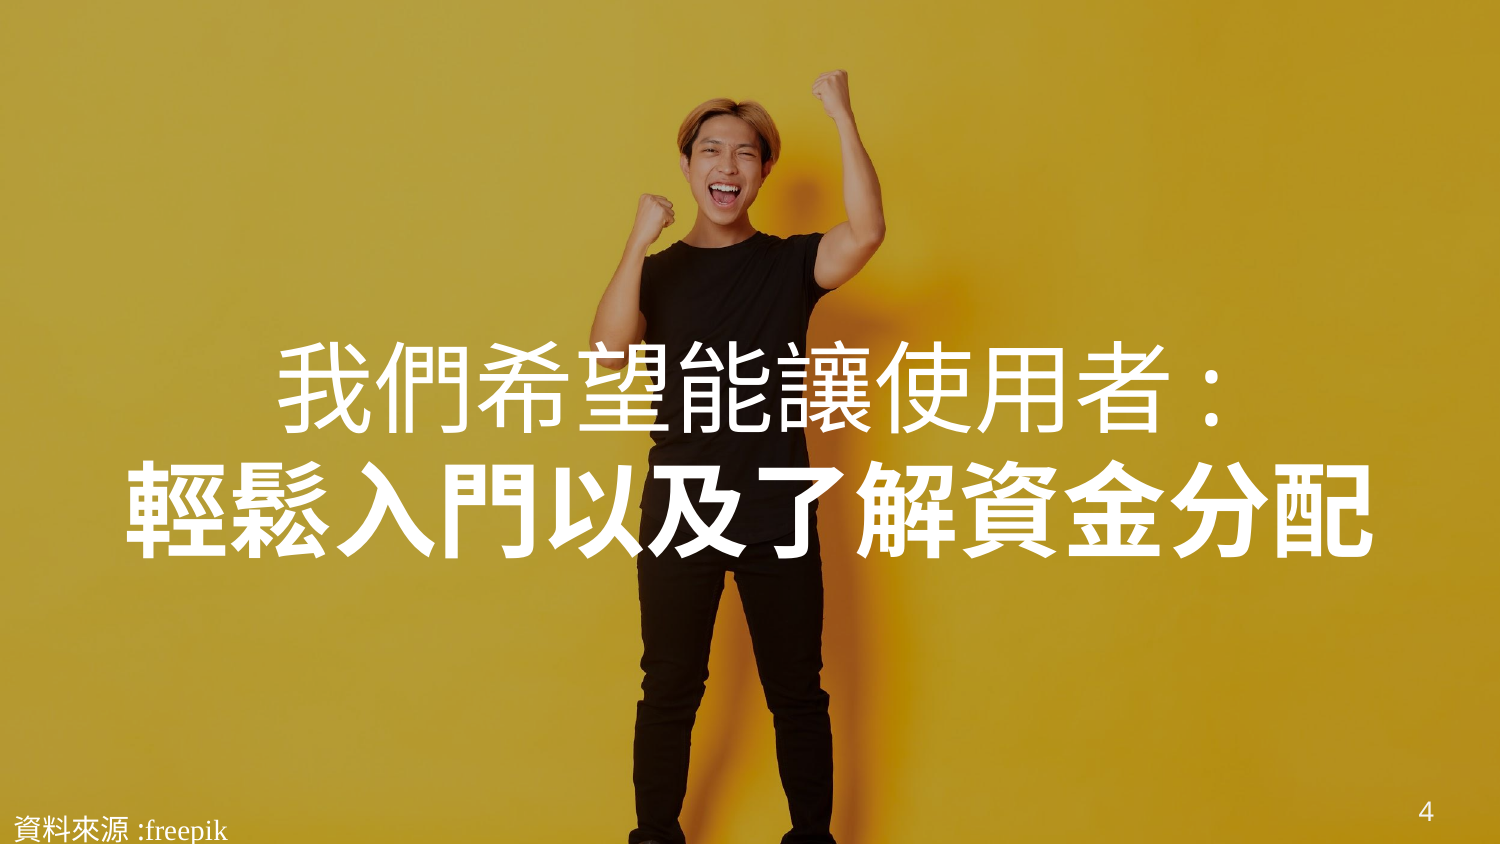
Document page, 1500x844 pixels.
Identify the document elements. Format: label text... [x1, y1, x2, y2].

text_box [0, 0, 1500, 844]
text_box 我們希望能讓使用者: 輕鬆入門以及了解資金分配 [85, 310, 1415, 534]
text_box 資料來源:freepik [0, 796, 475, 844]
text_box 4 [1403, 779, 1494, 844]
